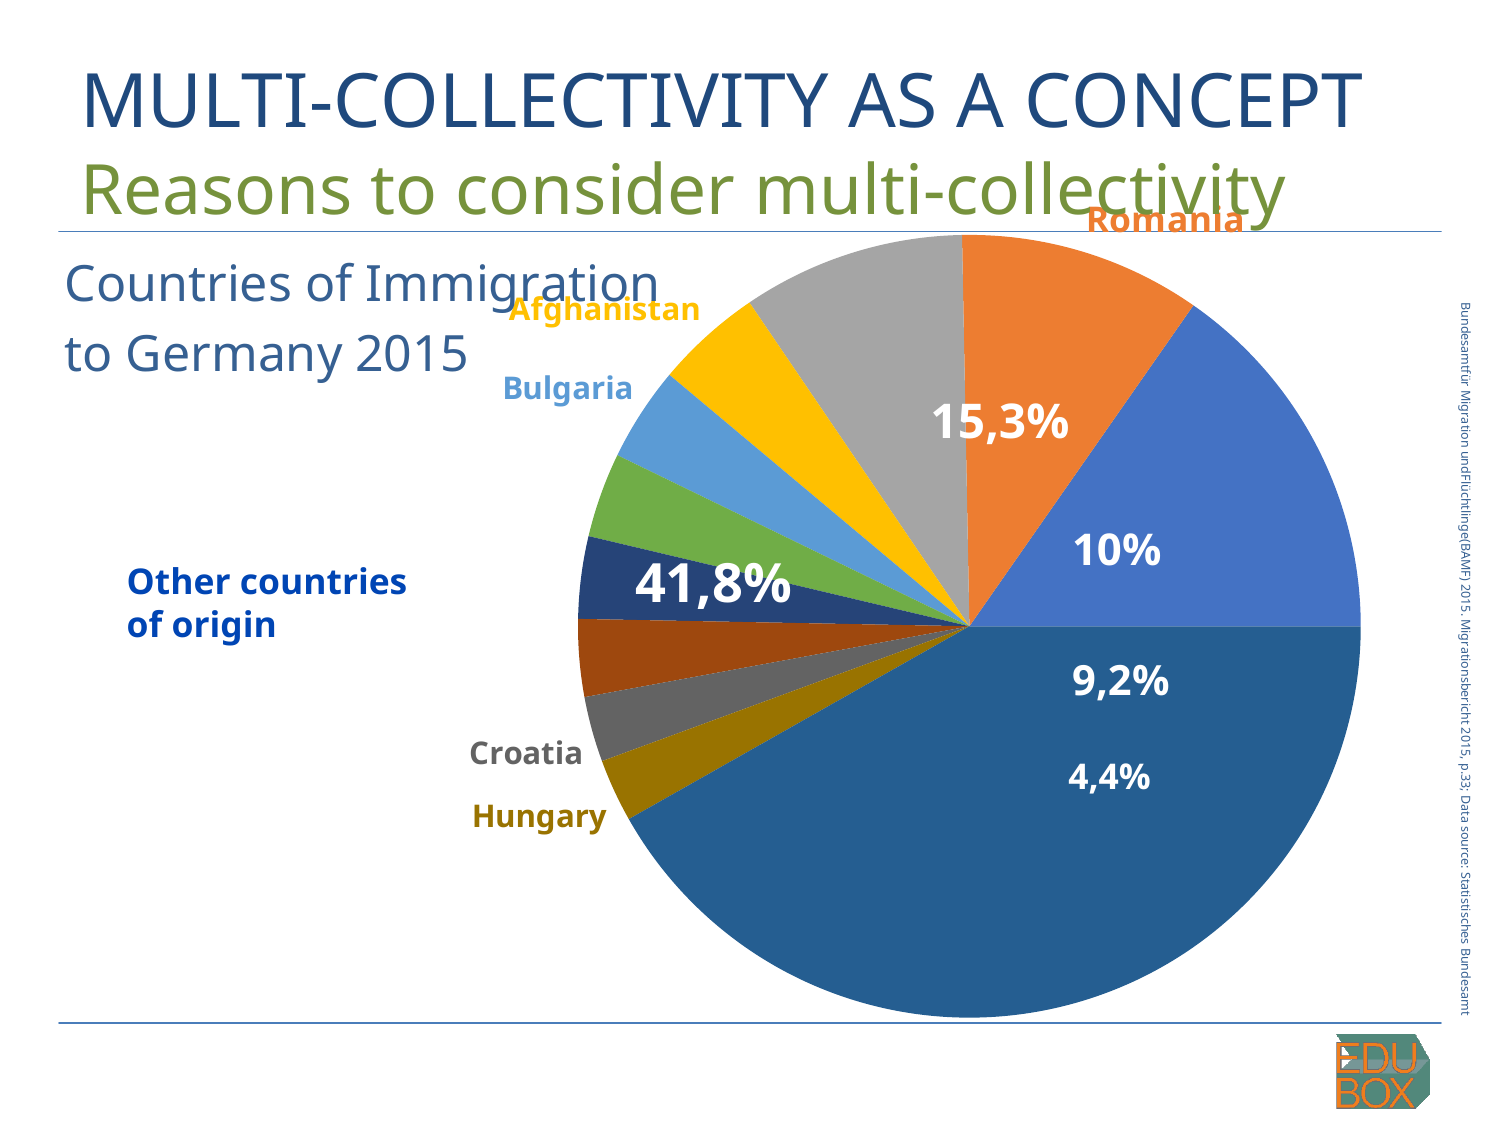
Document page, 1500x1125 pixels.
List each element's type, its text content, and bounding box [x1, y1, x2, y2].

text_box 15,3% [915, 383, 1117, 457]
text_box 10% [1057, 514, 1258, 583]
chart [194, 167, 1500, 1036]
text_box 4,4% [1053, 746, 1255, 805]
text_box Other countries of origin [111, 552, 419, 654]
text_box 9,2% [1057, 646, 1258, 712]
chart [390, 343, 405, 368]
list Reasons to consider multi-collectivity [64, 153, 1412, 247]
text_box 41,8% [620, 540, 821, 622]
list Countries of Immigration to Germany 2015 [49, 244, 1400, 343]
title MULTI-COLLECTIVITY AS A CONCEPT [64, 42, 1471, 153]
picture [1328, 1036, 1437, 1114]
text_box Bundesamtfür Migration undFlüchtlinge(BAMF) 2015. Migrationsbericht 2015, p.33; Data source: Statistisches Bundesamt [1450, 287, 1482, 1074]
